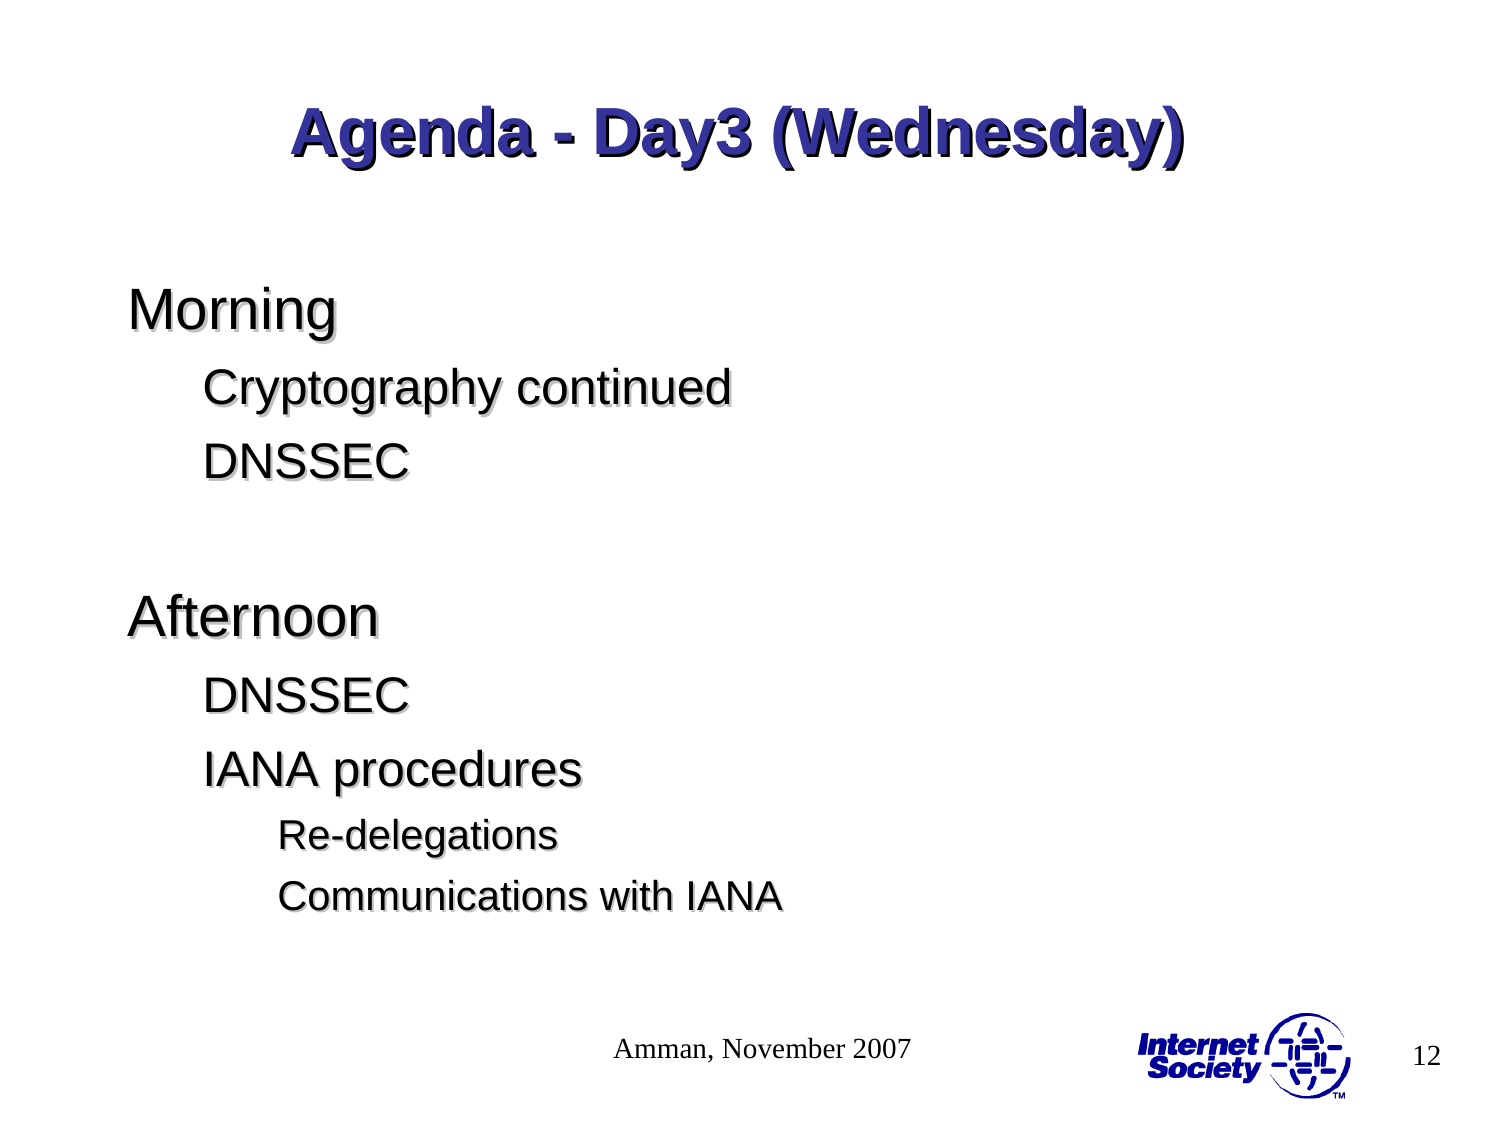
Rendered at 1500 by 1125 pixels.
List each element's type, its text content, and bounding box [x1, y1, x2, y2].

title Agenda - Day3 (Wednesday) [99, 37, 1375, 225]
picture [1137, 1012, 1351, 1099]
list Morning Cryptography continued DNSSEC Afternoon DNSSEC IANA procedures Re-delegations Communications with IANA [112, 262, 1388, 1001]
